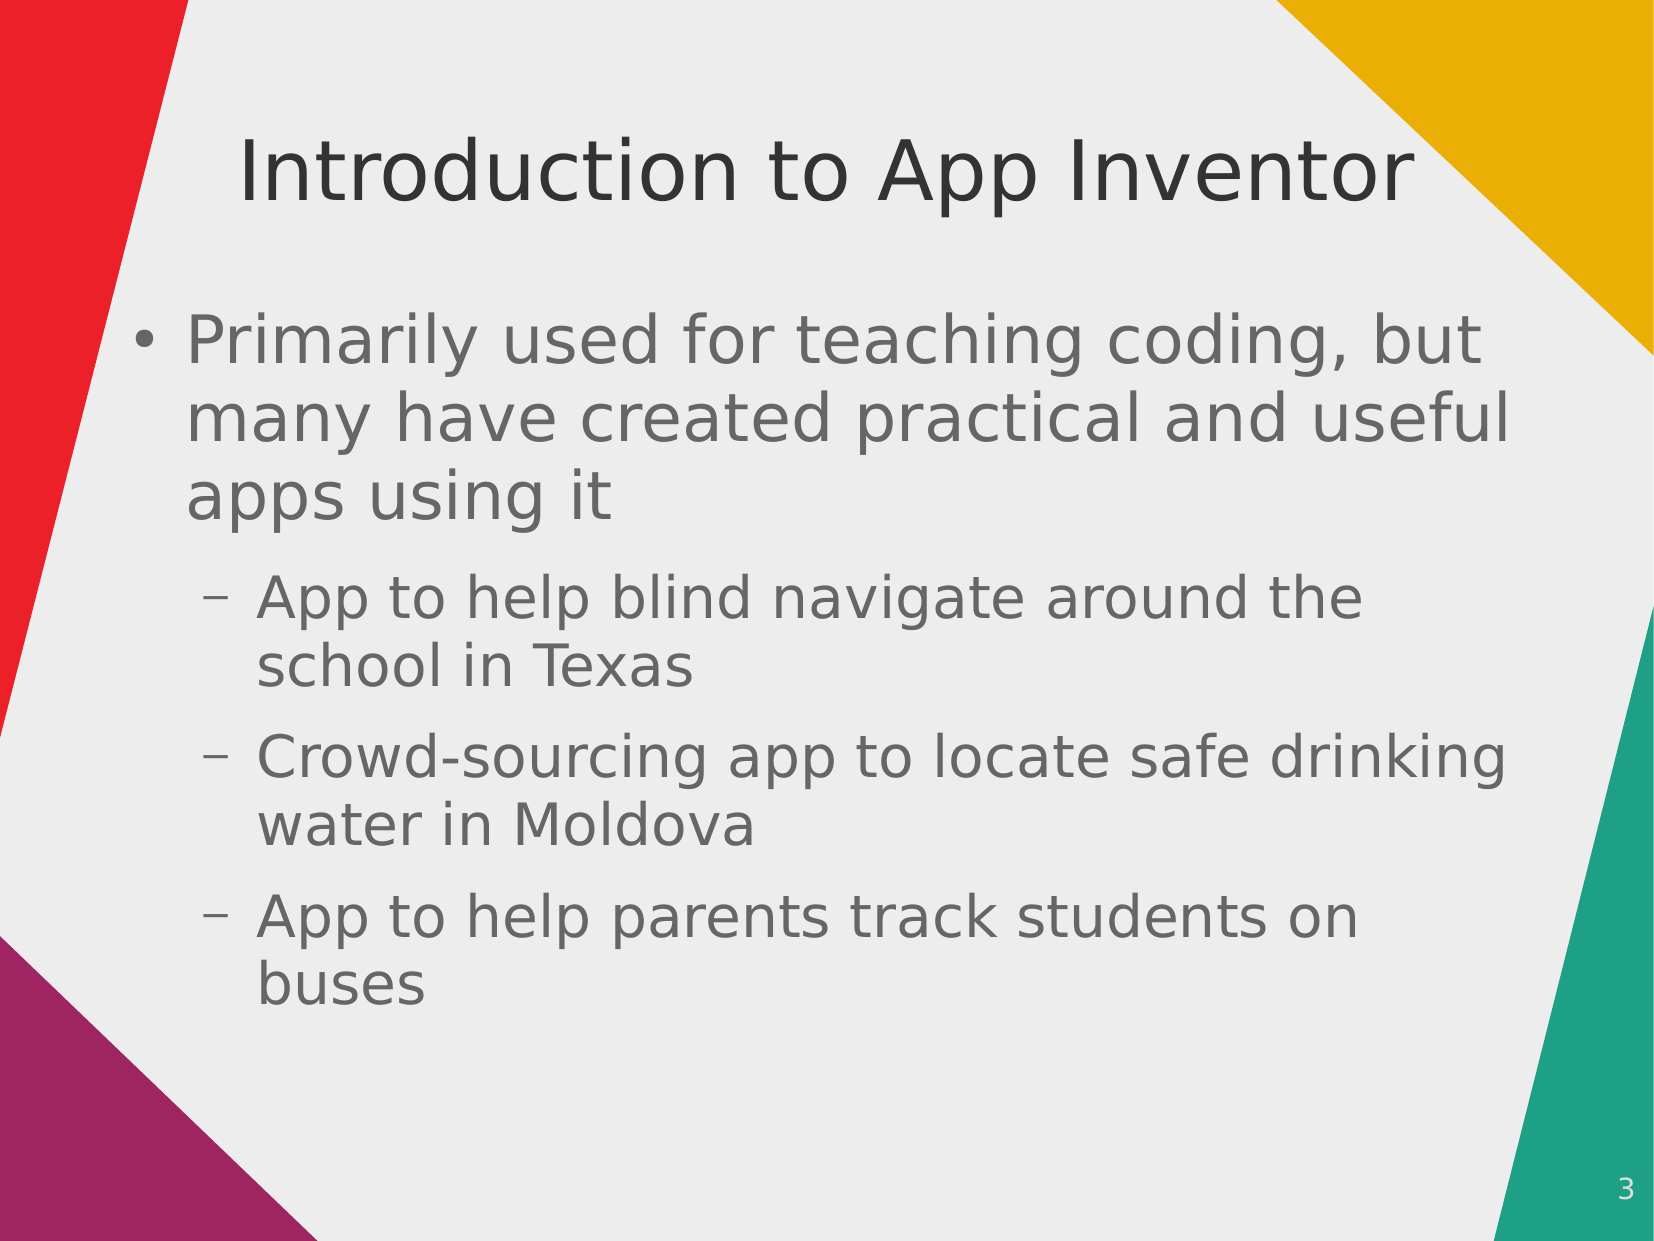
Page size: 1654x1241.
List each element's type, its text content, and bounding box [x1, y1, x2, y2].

title Introduction to App Inventor [114, 73, 1539, 271]
list Primarily used for teaching coding, but many have created practical and useful apps using it App to help blind navigate around the school in Texas Crowd-sourcing app to locate safe drinking water in Moldova App to help parents track students on buses [114, 302, 1539, 1033]
